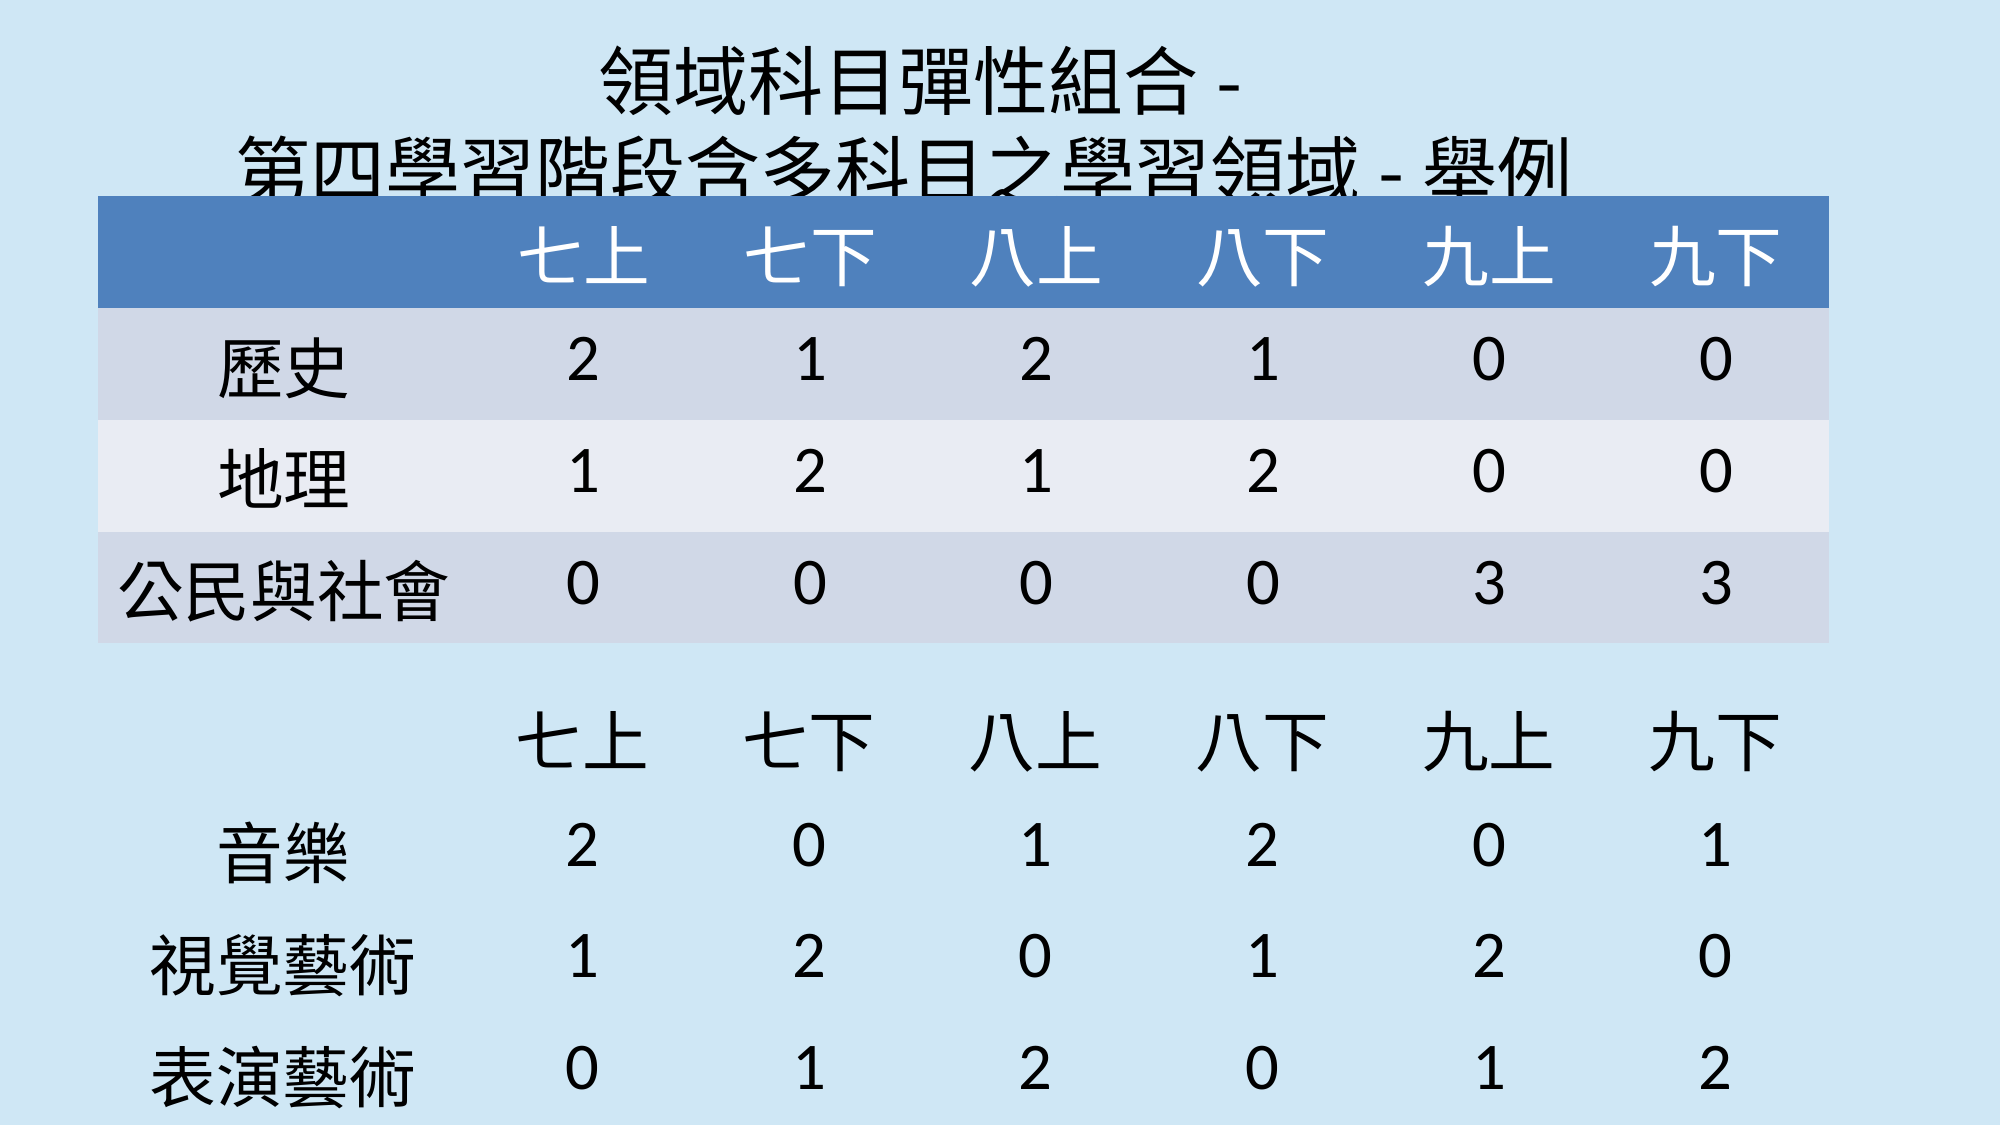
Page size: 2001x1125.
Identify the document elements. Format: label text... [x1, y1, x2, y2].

table_cell 0 [1150, 532, 1376, 643]
table_header 九上 [1376, 682, 1602, 794]
table_cell 1 [1150, 308, 1376, 420]
table_cell 0 [923, 532, 1150, 643]
table_header 八上 [923, 196, 1150, 308]
table_cell 歷史 [98, 308, 471, 420]
table_cell 1 [923, 420, 1150, 532]
table_header 七下 [697, 196, 923, 308]
table_cell 0 [469, 1017, 695, 1125]
table_cell 視覺藝術 [98, 905, 469, 1017]
table_cell 2 [1376, 905, 1602, 1017]
table_cell 0 [1603, 308, 1829, 420]
table_header 八下 [1149, 682, 1376, 794]
table_cell 2 [695, 905, 922, 1017]
table_cell 1 [922, 794, 1149, 905]
title 領域科目彈性組合- 第四學習階段含多科目之學習領域-舉例 [197, 27, 1644, 196]
table_cell 0 [1603, 420, 1829, 532]
table_cell 3 [1376, 532, 1603, 643]
table_cell 0 [1376, 420, 1603, 532]
table_header 九下 [1603, 196, 1829, 308]
table_header 八上 [922, 682, 1149, 794]
table_cell 1 [697, 308, 923, 420]
table_cell 0 [1149, 1017, 1376, 1125]
table_cell 1 [1602, 794, 1829, 905]
table_cell 0 [471, 532, 697, 643]
table_cell 2 [471, 308, 697, 420]
table_cell 2 [1602, 1017, 1829, 1125]
table_header [98, 682, 469, 794]
table_cell 2 [469, 794, 695, 905]
table_cell 1 [695, 1017, 922, 1125]
table_cell 表演藝術 [98, 1017, 469, 1125]
table_cell 地理 [98, 420, 471, 532]
table_cell 2 [1149, 794, 1376, 905]
table_cell 0 [1376, 308, 1603, 420]
table_cell 2 [923, 308, 1150, 420]
table_cell 2 [697, 420, 923, 532]
table_header 八下 [1150, 196, 1376, 308]
table_cell 0 [695, 794, 922, 905]
table_header 七下 [695, 682, 922, 794]
table_cell 0 [1376, 794, 1602, 905]
table_cell 1 [1376, 1017, 1602, 1125]
table_cell 音樂 [98, 794, 469, 905]
table_cell 1 [1149, 905, 1376, 1017]
table_header 七上 [469, 682, 695, 794]
table_header 七上 [471, 196, 697, 308]
table_cell 公民與社會 [98, 532, 471, 643]
table_cell 0 [697, 532, 923, 643]
table_header [98, 196, 471, 308]
table_cell 2 [922, 1017, 1149, 1125]
table_cell 0 [1602, 905, 1829, 1017]
table_cell 0 [922, 905, 1149, 1017]
table_cell 2 [1150, 420, 1376, 532]
table_cell 1 [469, 905, 695, 1017]
table_cell 3 [1603, 532, 1829, 643]
table_header 九上 [1376, 196, 1603, 308]
table_cell 1 [471, 420, 697, 532]
table_header 九下 [1602, 682, 1829, 794]
